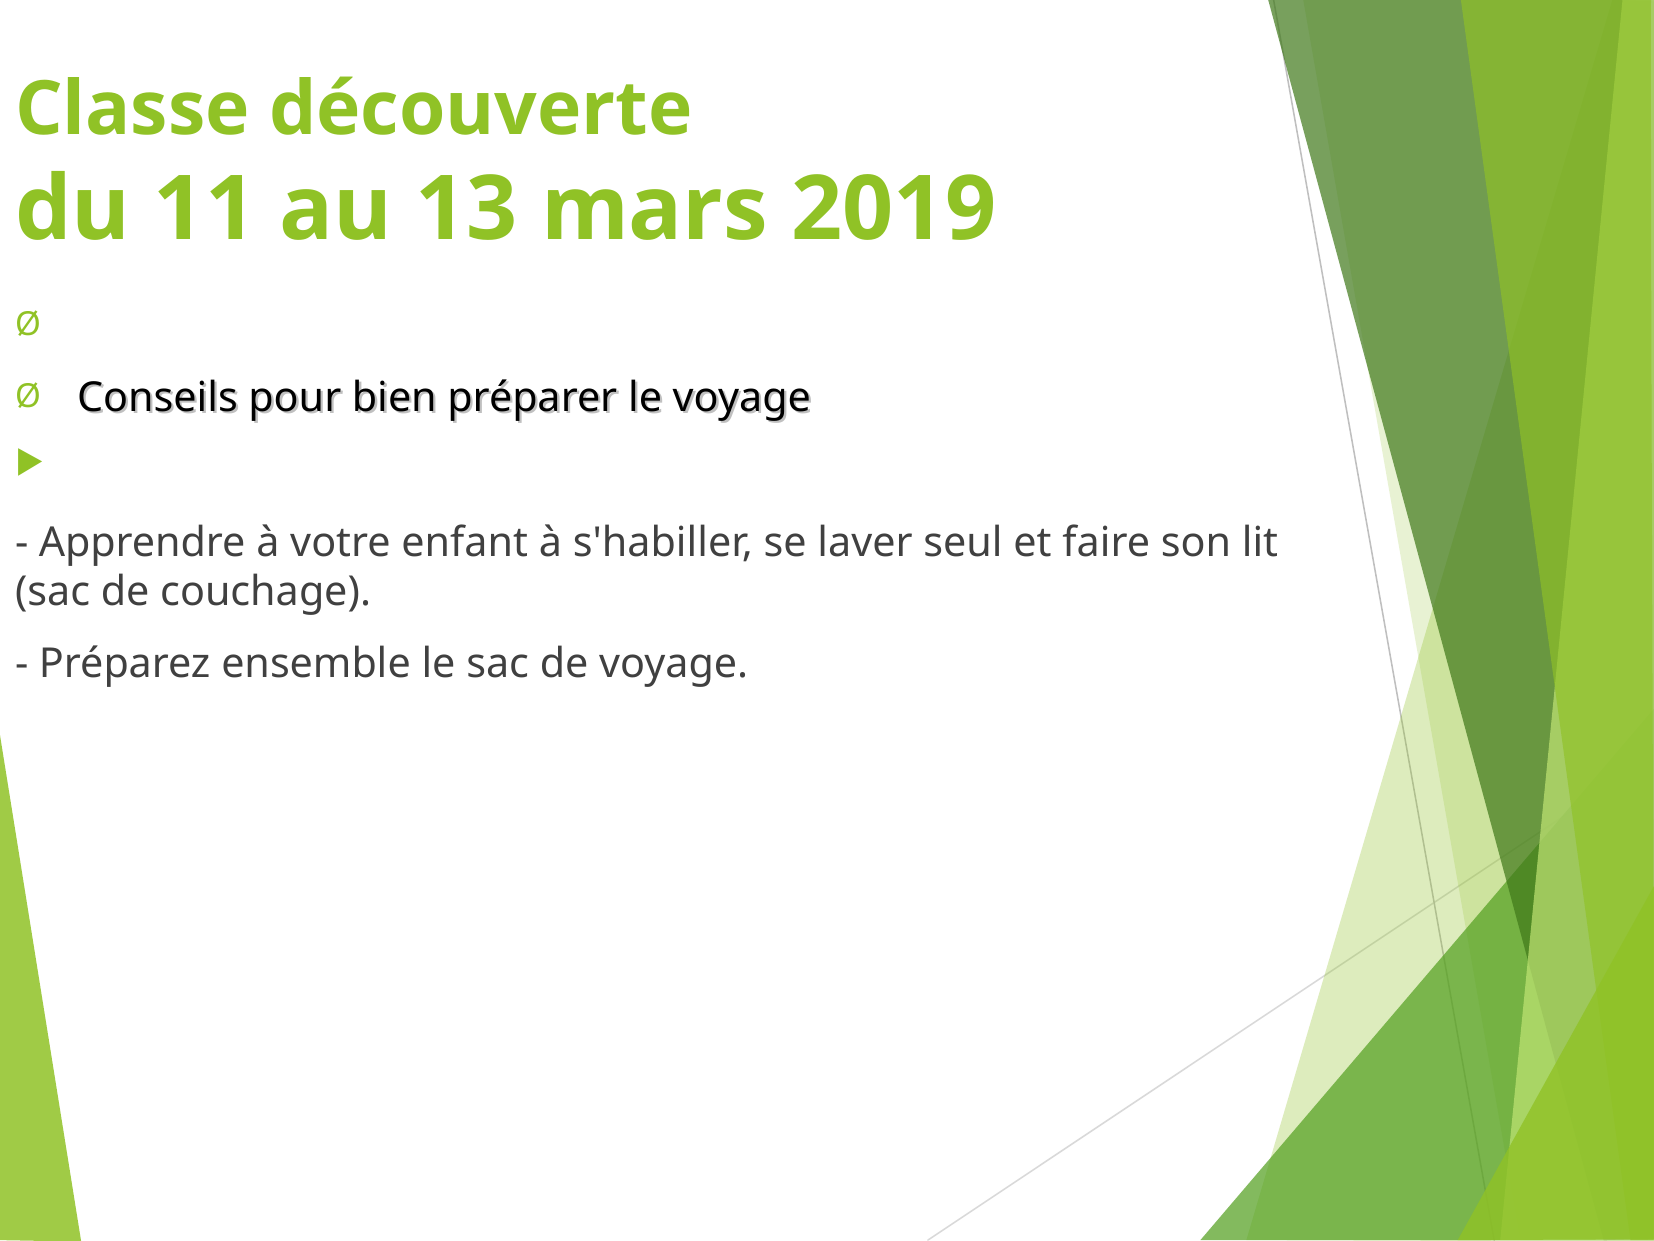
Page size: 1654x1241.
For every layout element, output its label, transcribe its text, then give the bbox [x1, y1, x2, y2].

list Conseils pour bien préparer le voyage - Apprendre à votre enfant à s'habiller, se laver seul et faire son lit (sac de couchage). - Préparez ensemble le sac de voyage. [0, 290, 1489, 1109]
title Classe découverte du 11 au 13 mars 2019 [0, 52, 1489, 266]
